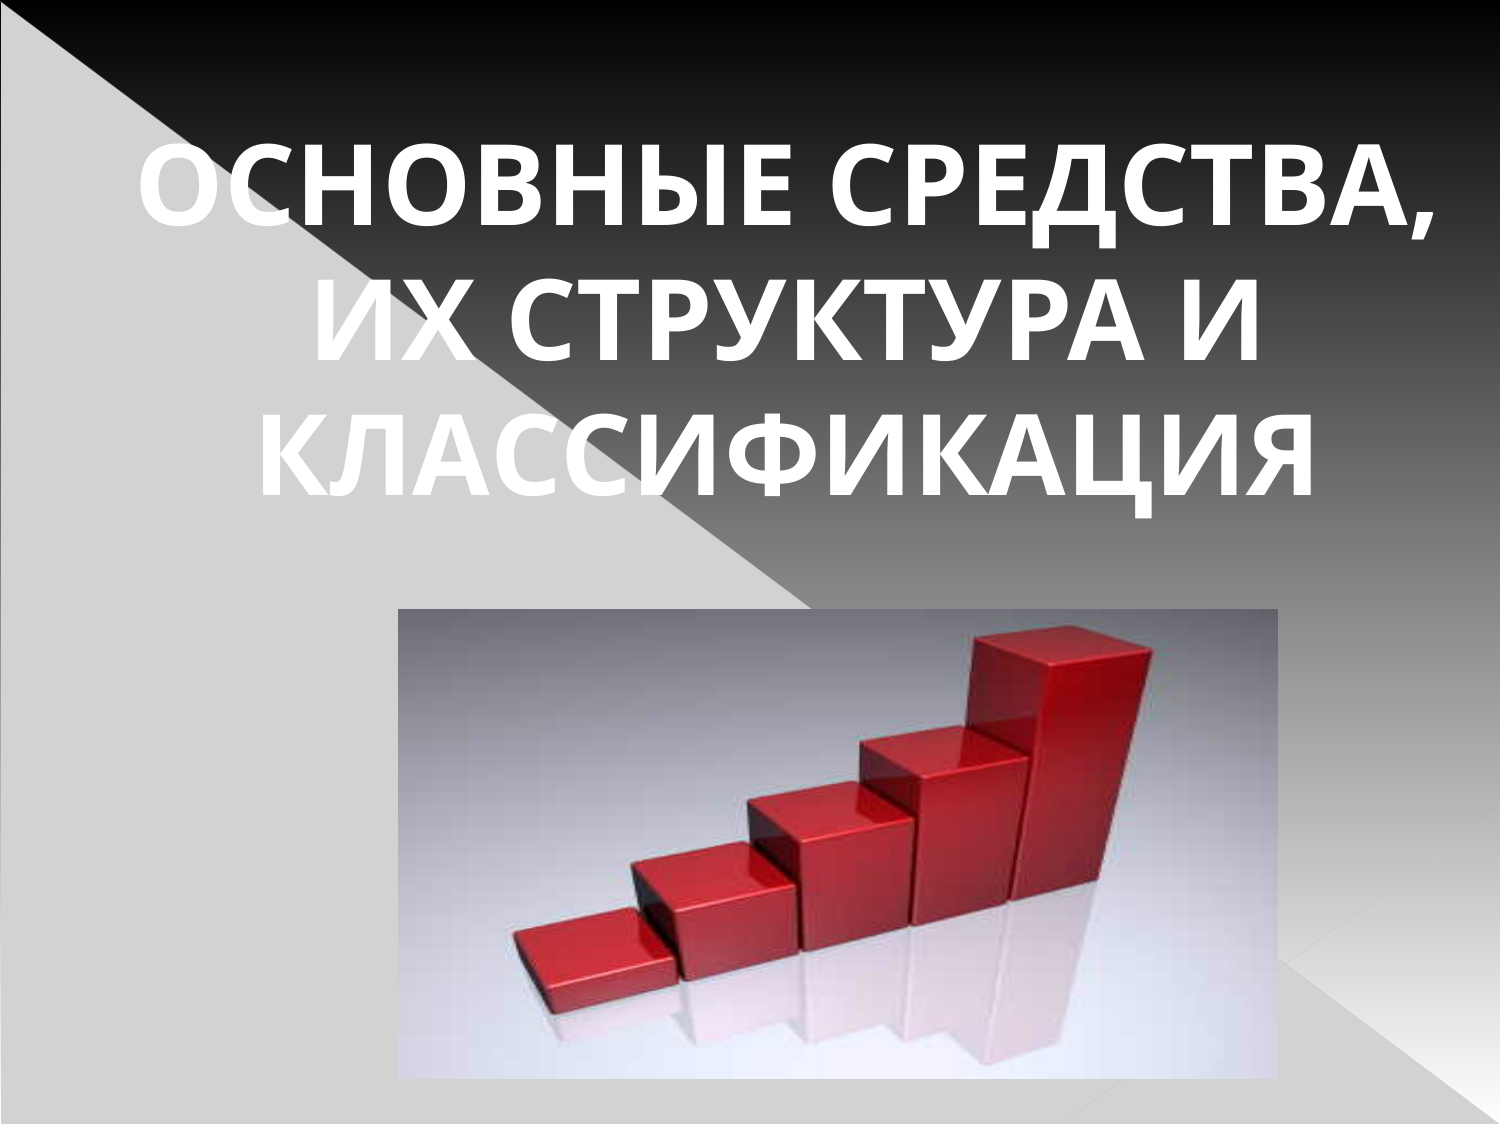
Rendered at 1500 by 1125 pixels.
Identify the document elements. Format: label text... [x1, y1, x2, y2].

picture [398, 609, 1278, 1079]
text_box ОСНОВНЫЕ СРЕДСТВА, ИХ СТРУКТУРА И КЛАССИФИКАЦИЯ [75, 105, 1500, 526]
